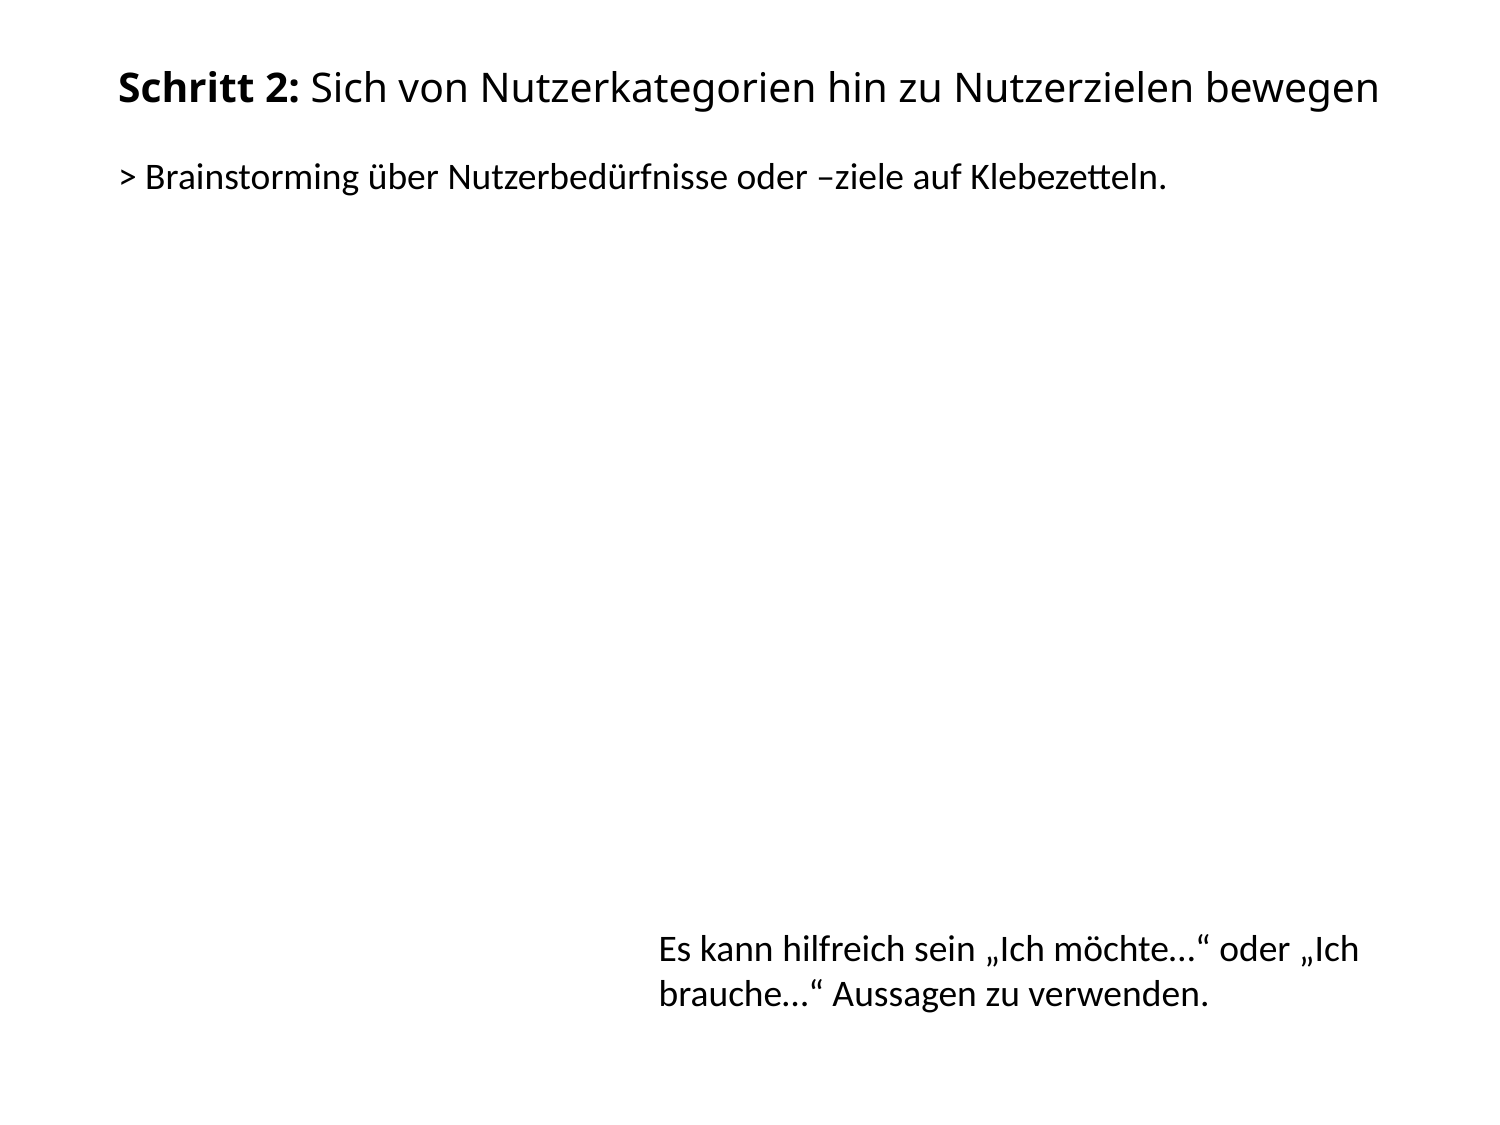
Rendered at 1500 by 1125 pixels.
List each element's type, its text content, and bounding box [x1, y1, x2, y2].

text_box Es kann hilfreich sein „Ich möchte…“ oder „Ich brauche…“ Aussagen zu verwenden. [643, 915, 1447, 1022]
title Schritt 2: Sich von Nutzerkategorien hin zu Nutzerzielen bewegen [103, 59, 1397, 122]
list > Brainstorming über Nutzerbedürfnisse oder –ziele auf Klebezetteln. [103, 149, 1397, 1014]
